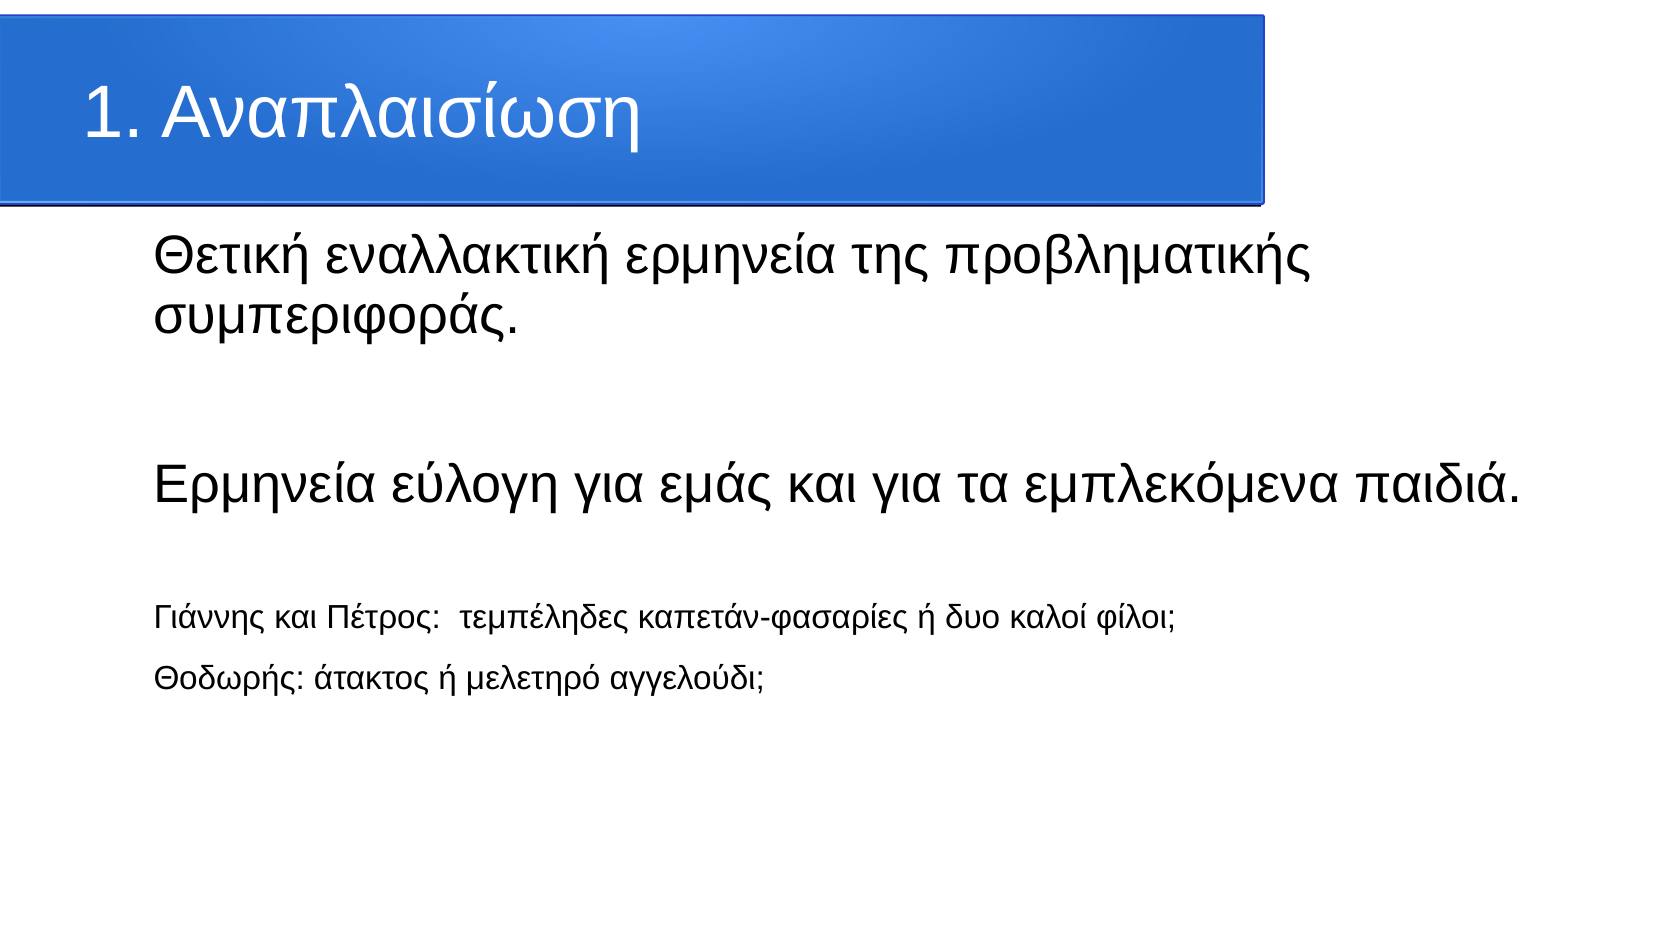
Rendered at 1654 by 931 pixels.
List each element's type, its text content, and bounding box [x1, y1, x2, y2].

list Θετική εναλλακτική ερμηνεία της προβληματικής συμπεριφοράς. Ερμηνεία εύλογη για εμάς και για τα εμπλεκόμενα παιδιά. Γιάννης και Πέτρος: τεμπέληδες καπετάν-φασαρίες ή δυο καλοί φίλοι; Θοδωρής: άτακτος ή μελετηρό αγγελούδι; [82, 224, 1571, 764]
title 1. Αναπλαισίωση [82, 35, 1235, 189]
